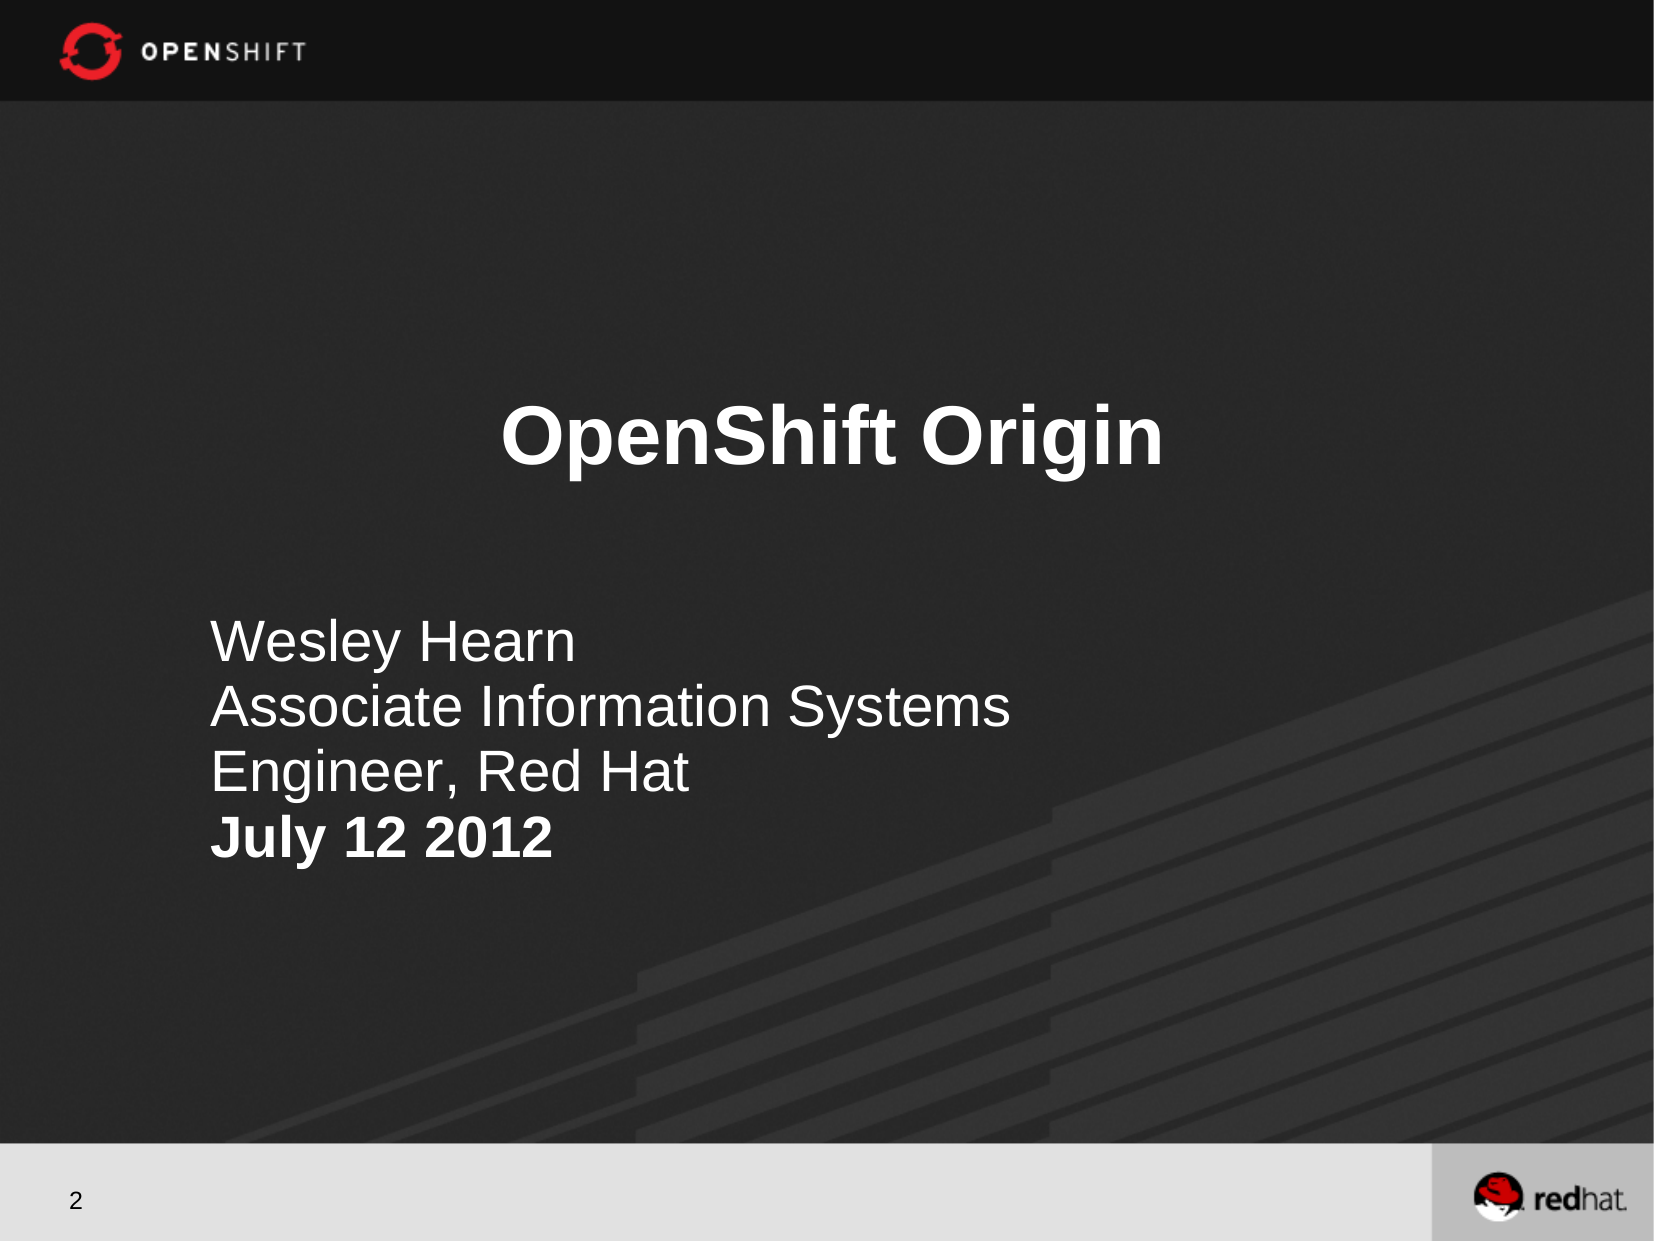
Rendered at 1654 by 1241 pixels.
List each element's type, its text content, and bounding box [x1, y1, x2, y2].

text_box OpenShift Origin [214, 382, 1452, 603]
picture [0, 0, 1654, 1241]
text_box Wesley Hearn Associate Information Systems Engineer, Red Hat July 12 2012 [195, 602, 1126, 813]
